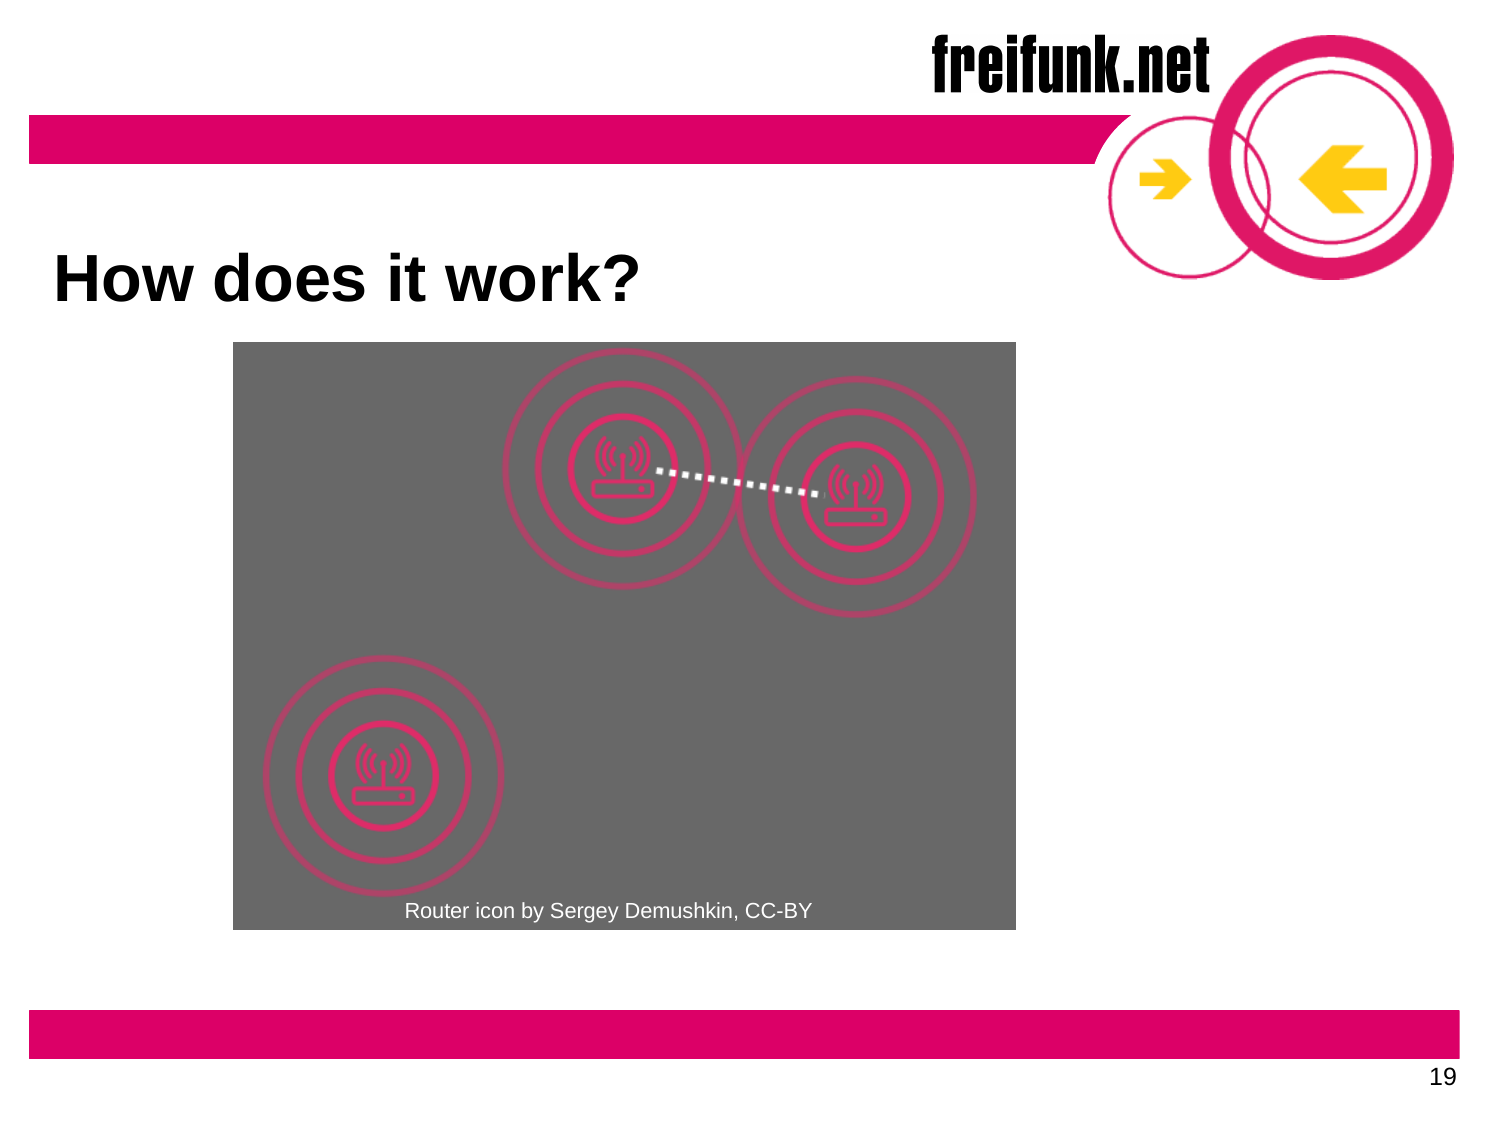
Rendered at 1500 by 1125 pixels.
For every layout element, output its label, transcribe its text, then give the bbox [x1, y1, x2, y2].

picture [932, 34, 1454, 280]
text_box Router icon by Sergey Demushkin, CC-BY [389, 891, 829, 931]
picture [233, 396, 1016, 930]
text_box How does it work? [53, 236, 1046, 396]
